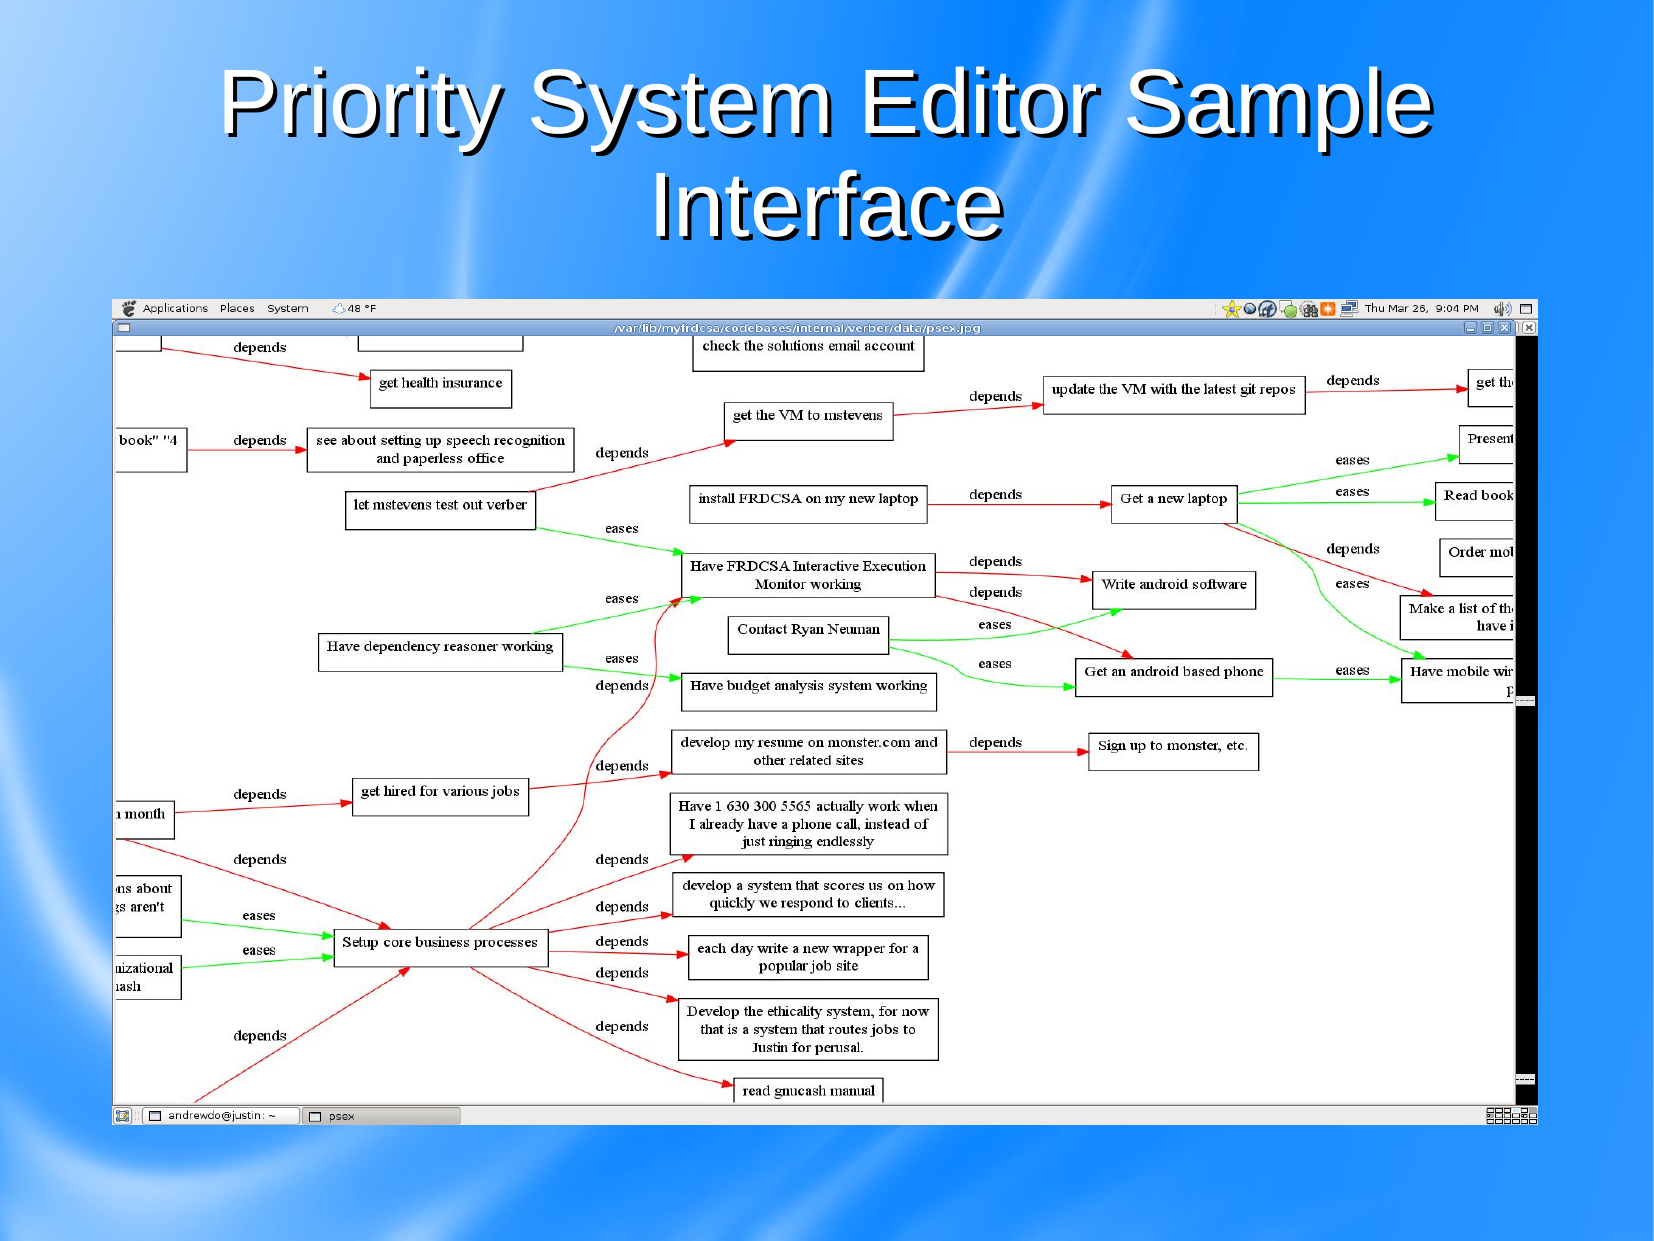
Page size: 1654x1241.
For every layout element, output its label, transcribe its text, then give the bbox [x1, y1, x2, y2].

picture [0, 0, 1654, 1241]
title Priority System Editor Sample Interface [82, 39, 1571, 267]
